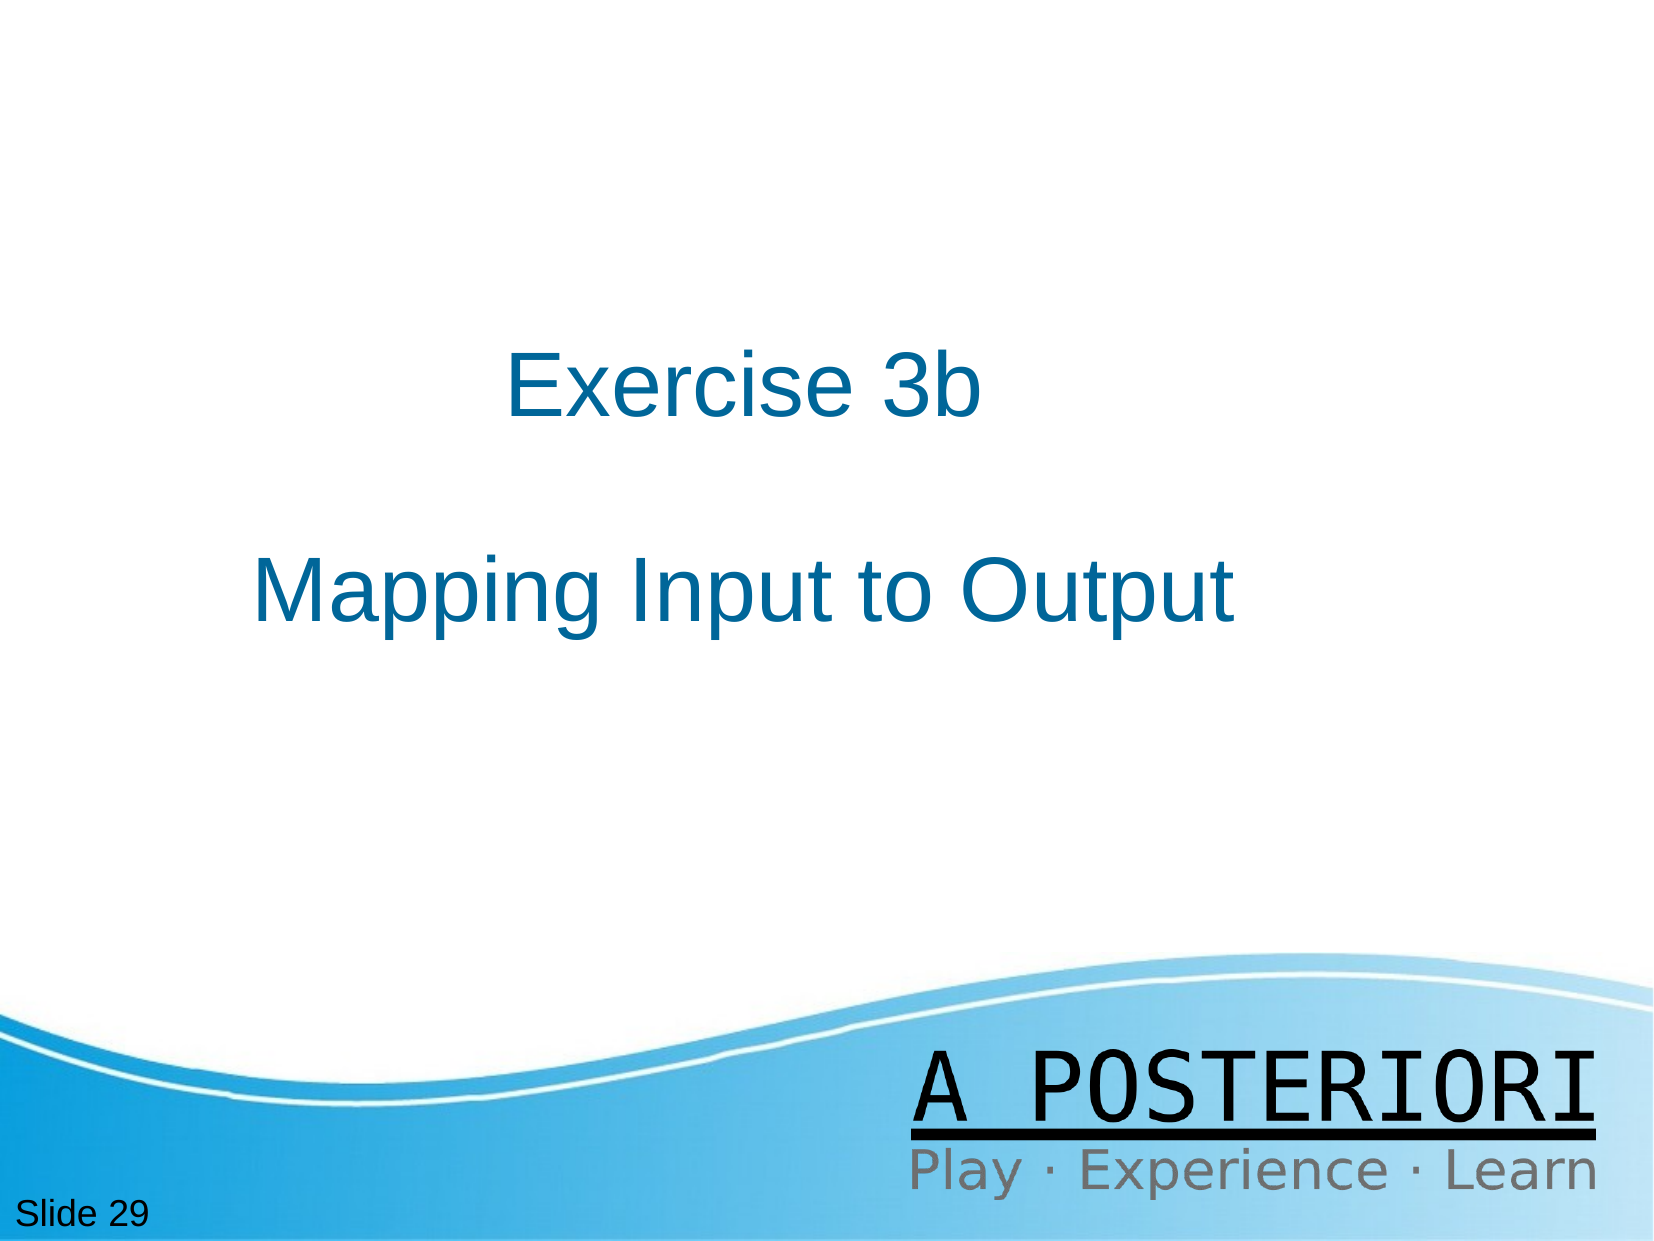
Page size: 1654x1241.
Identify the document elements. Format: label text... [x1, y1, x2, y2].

picture [0, 952, 1654, 1241]
title Exercise 3b Mapping Input to Output [0, 333, 1489, 642]
